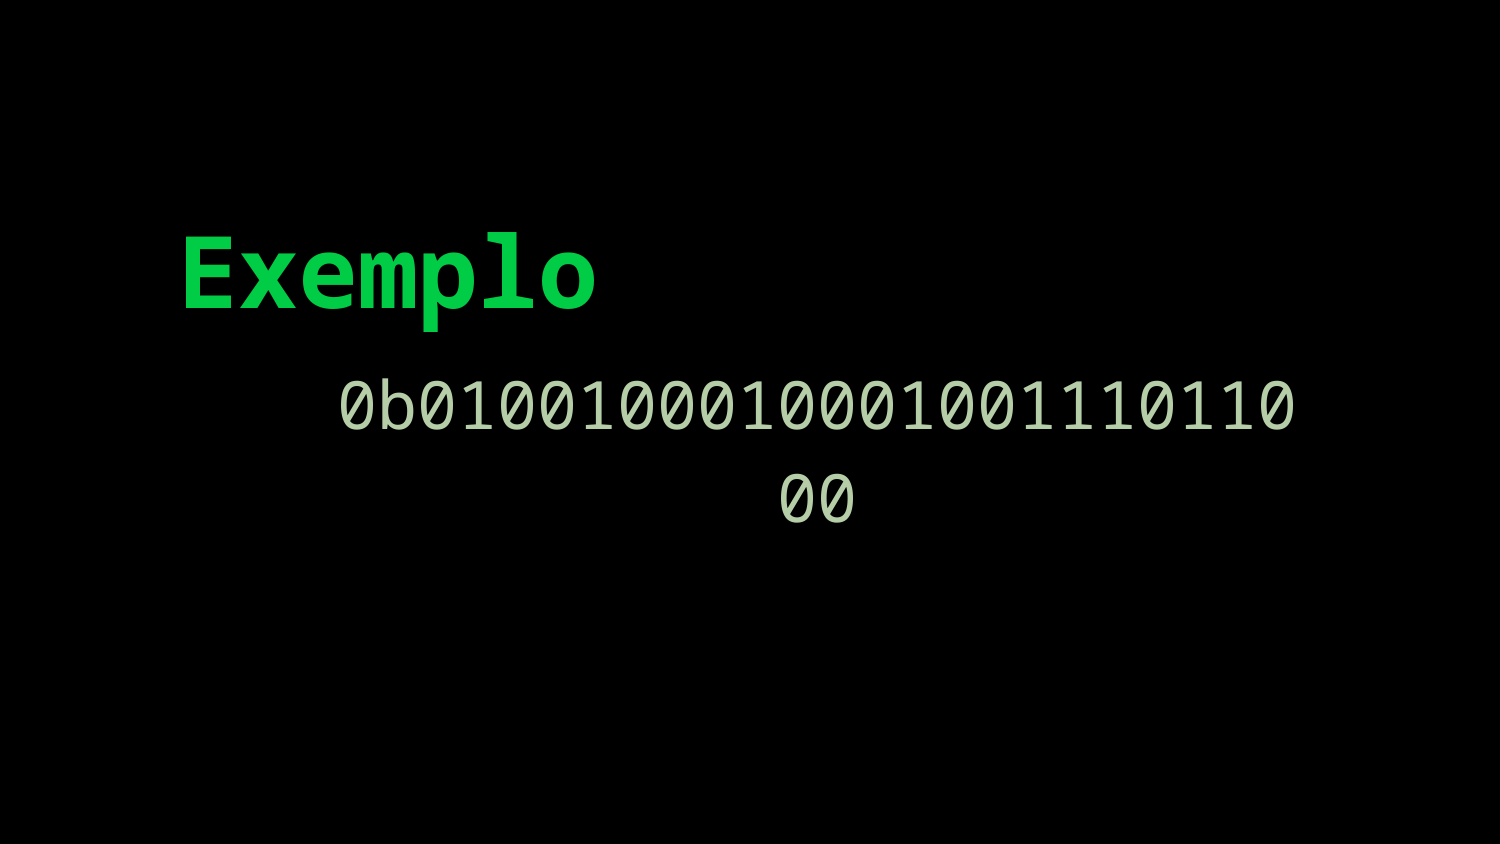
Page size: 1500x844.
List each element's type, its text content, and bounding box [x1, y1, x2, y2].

title Exemplo [163, 193, 704, 288]
list 0b010010001000100111011000 [306, 336, 1330, 454]
